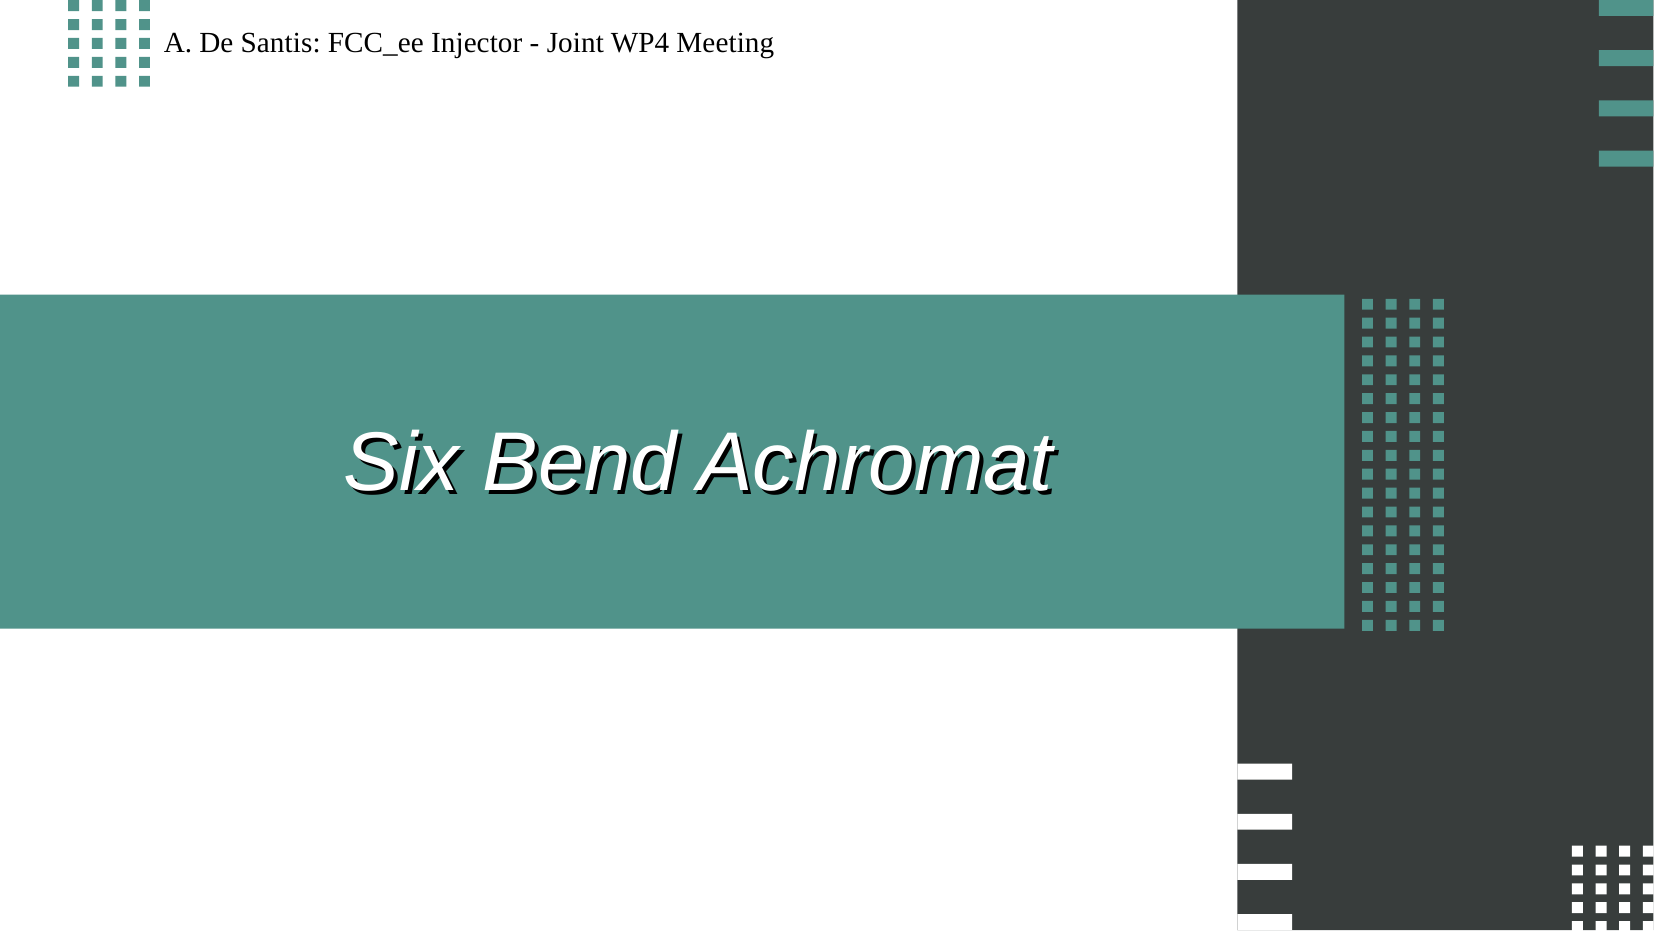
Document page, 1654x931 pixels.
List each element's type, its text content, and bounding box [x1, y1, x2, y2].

title Six Bend Achromat [0, 294, 1345, 629]
